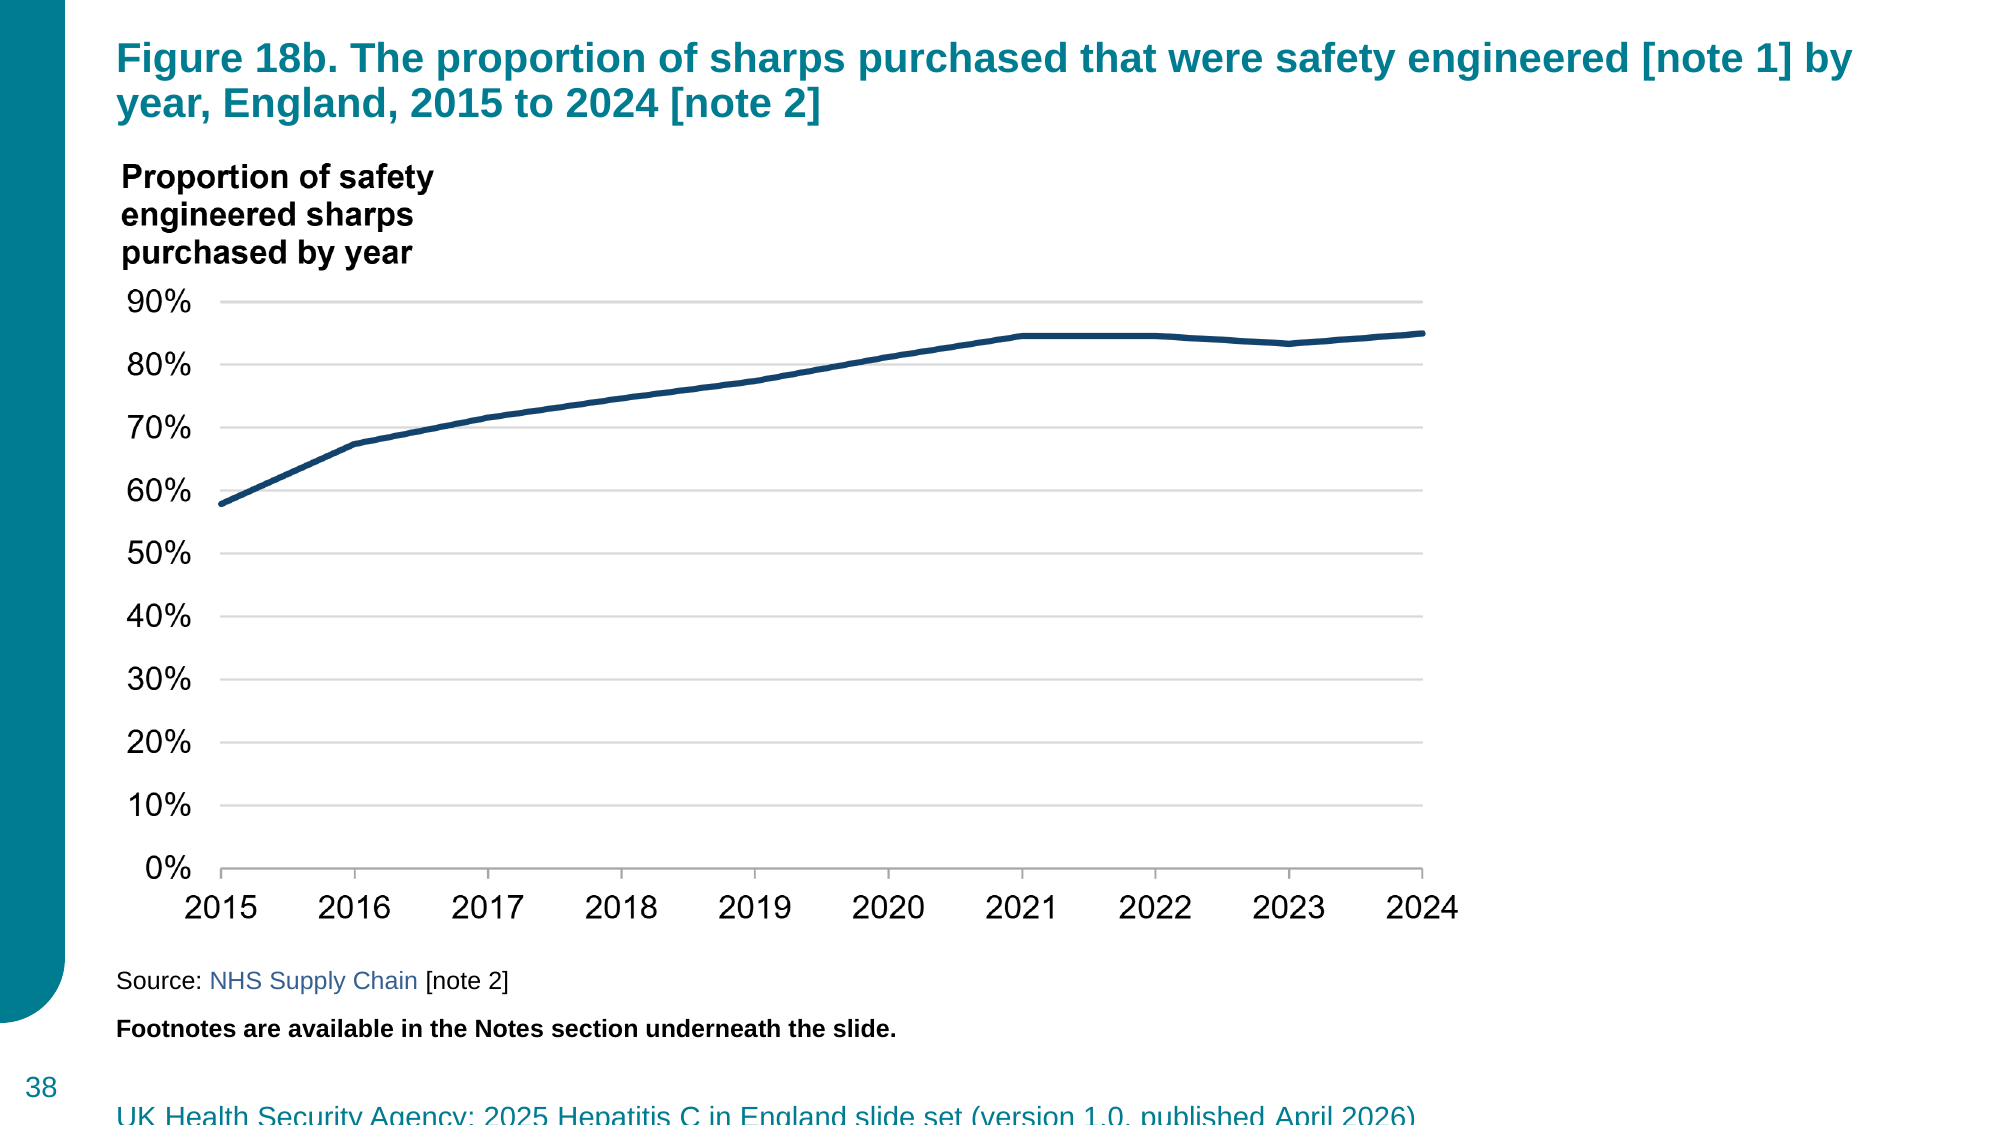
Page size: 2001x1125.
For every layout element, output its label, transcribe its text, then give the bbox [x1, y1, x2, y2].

text_box [10, 1055, 77, 1116]
picture [101, 146, 1484, 940]
text_box UK Health Security Agency: 2025 Hepatitis C in England slide set (version 1.0, published April 2026) [101, 1055, 1780, 1116]
title Figure 18b. The proportion of sharps purchased that were safety engineered [note 1] by year, England, 2015 to 2024 [note 2] [101, 29, 1926, 189]
text_box Source: NHS Supply Chain [note 2] [101, 953, 1145, 1000]
text_box Footnotes are available in the Notes section underneath the slide. [101, 1005, 1025, 1051]
